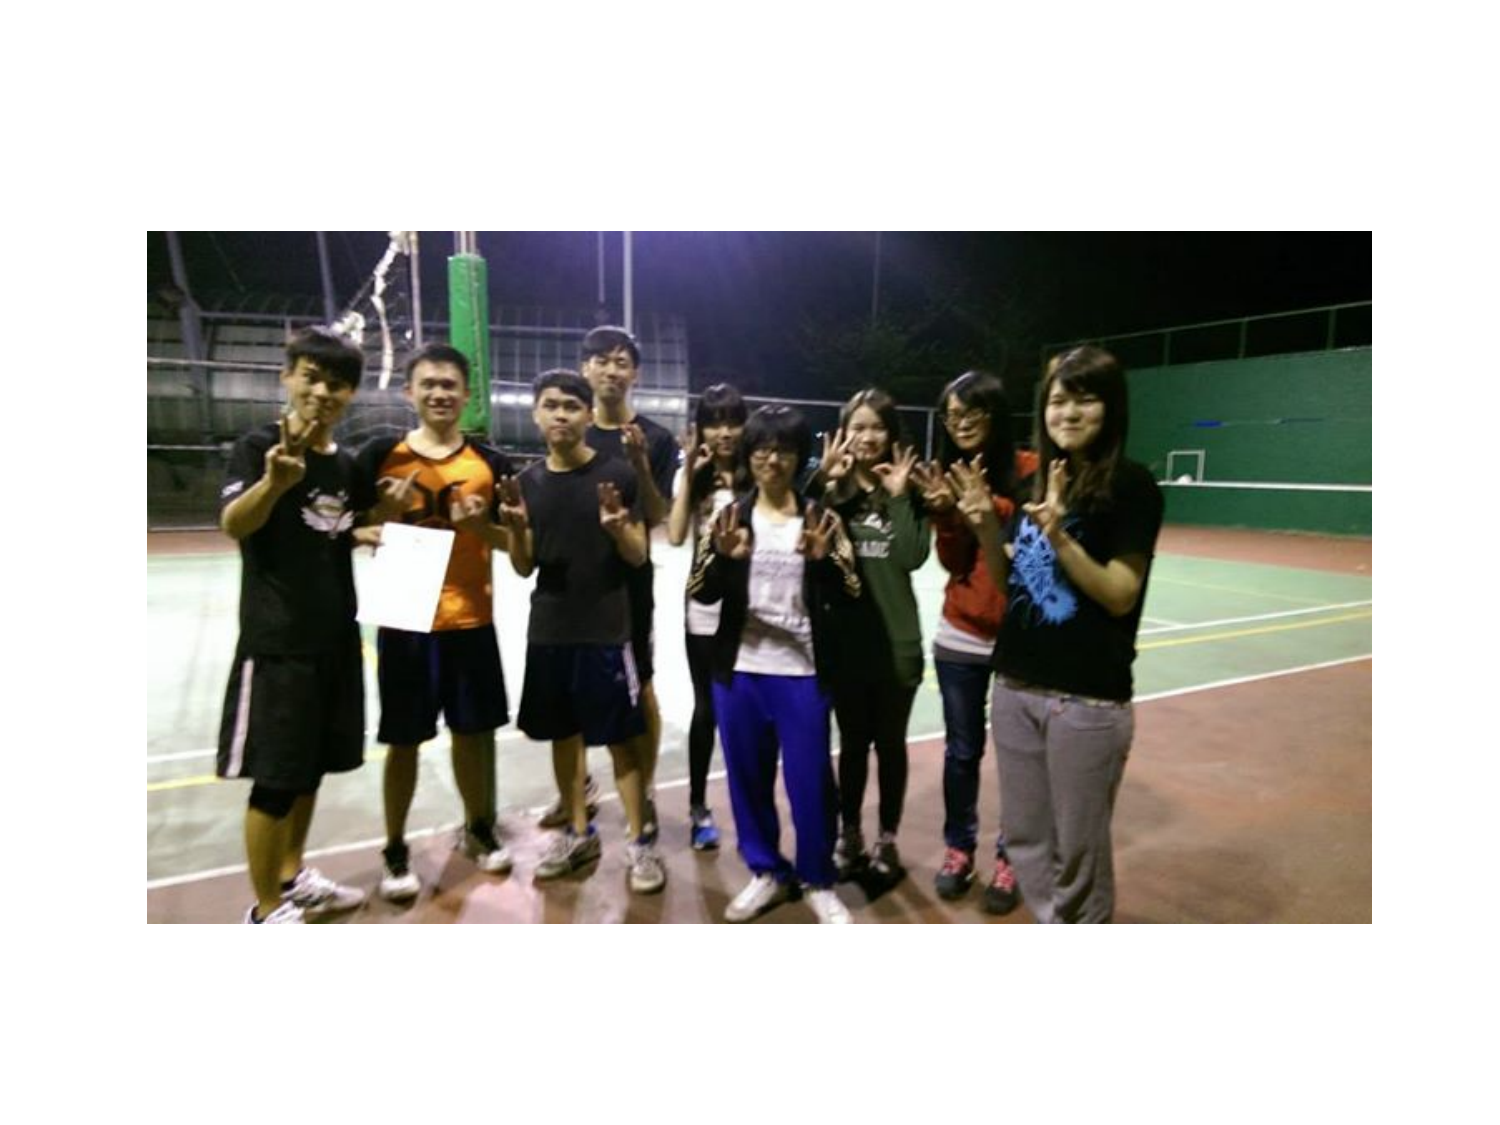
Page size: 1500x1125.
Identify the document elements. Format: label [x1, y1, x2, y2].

picture [147, 231, 1372, 924]
